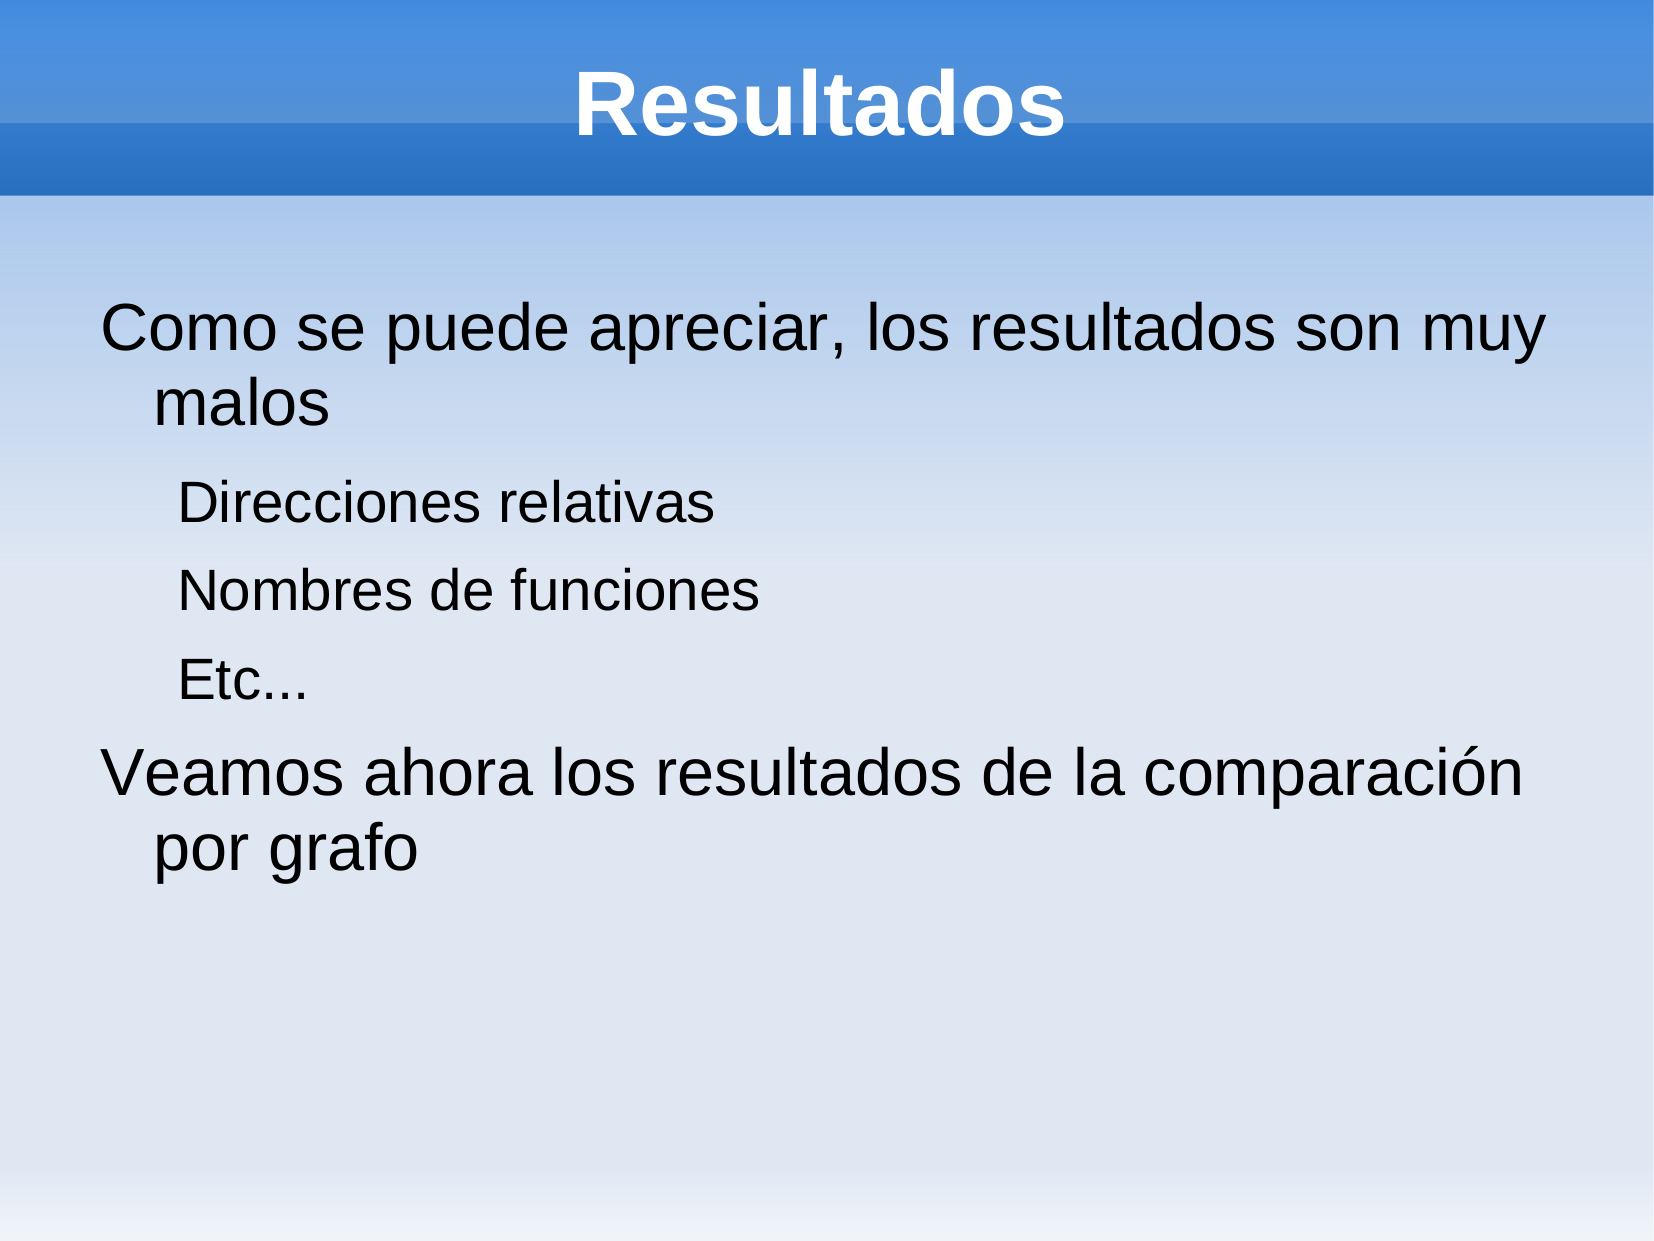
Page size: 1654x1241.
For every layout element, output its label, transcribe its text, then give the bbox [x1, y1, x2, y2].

picture [0, 0, 1654, 1241]
title Resultados [76, 7, 1565, 200]
list Como se puede apreciar, los resultados son muy malos Direcciones relativas Nombres de funciones Etc... Veamos ahora los resultados de la comparación por grafo [82, 290, 1571, 1094]
